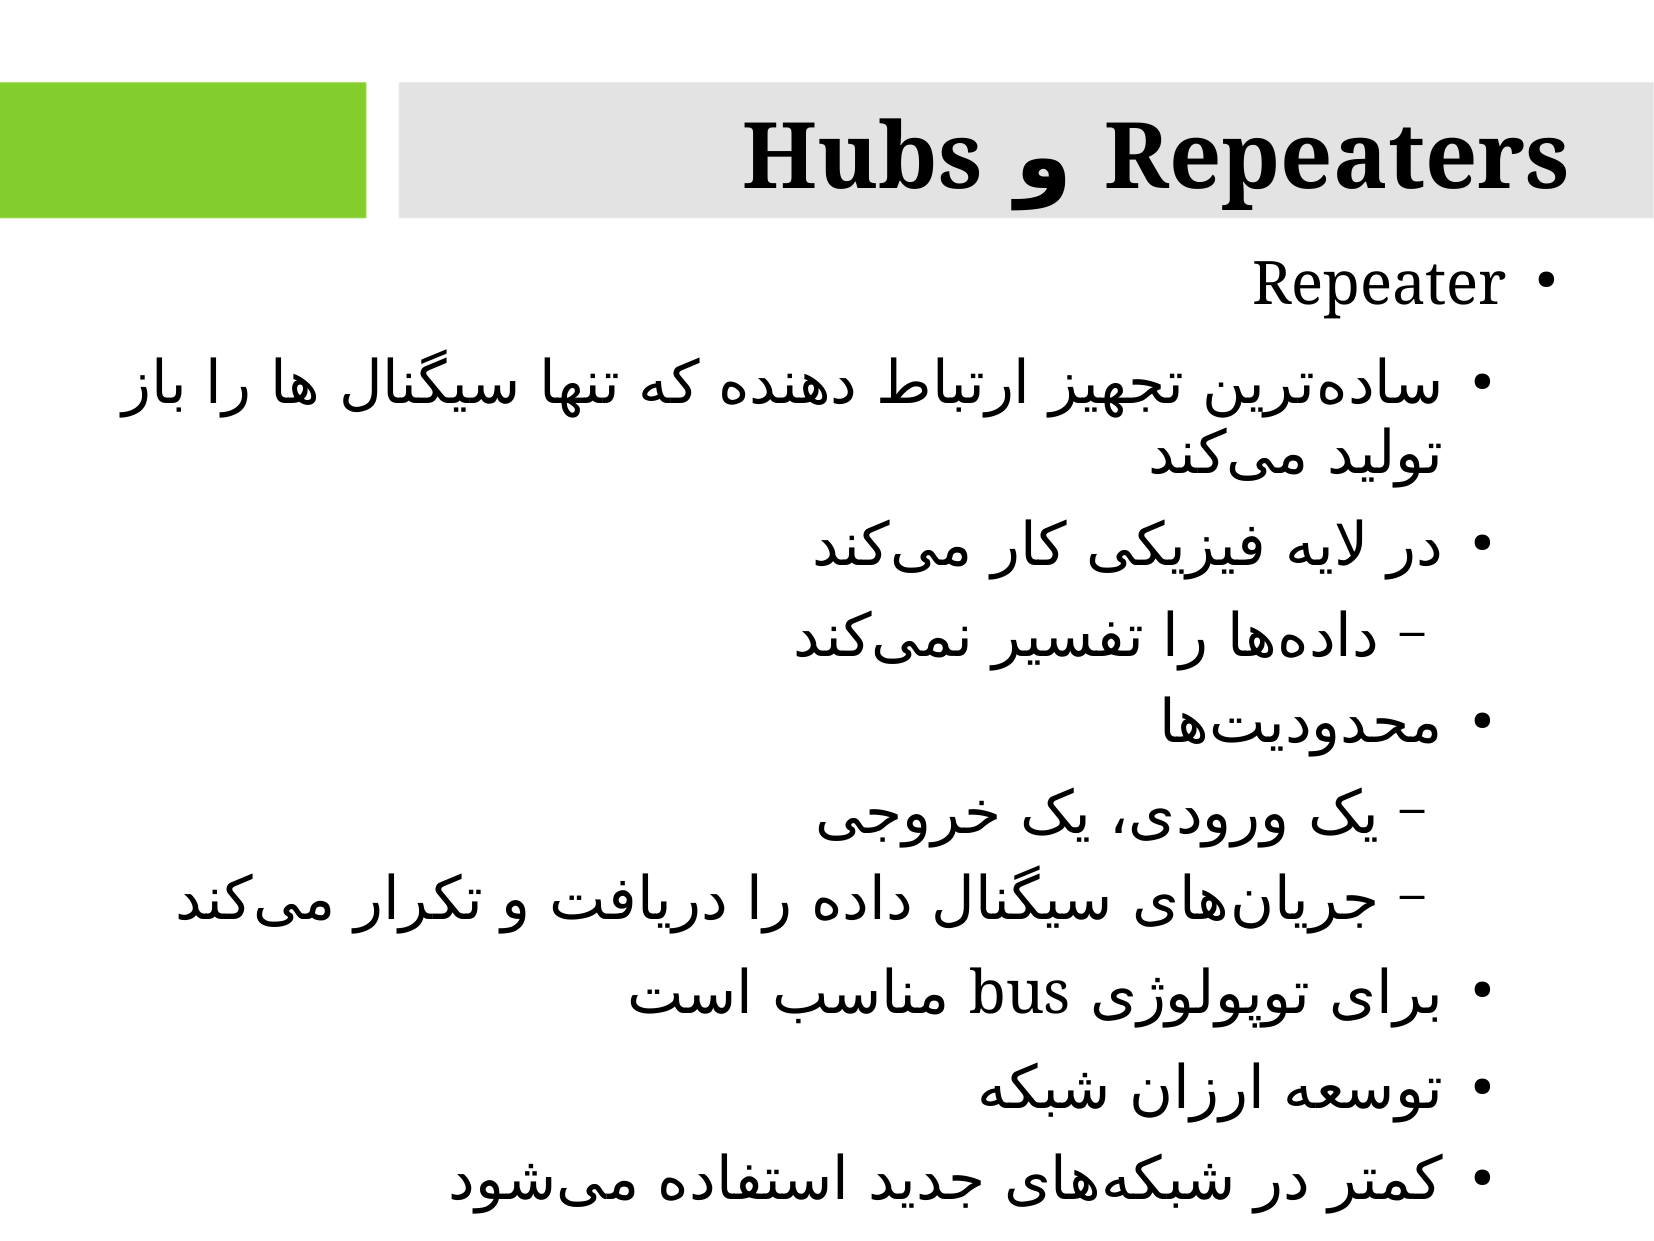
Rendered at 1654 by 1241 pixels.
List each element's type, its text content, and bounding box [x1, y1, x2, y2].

picture [0, 0, 1654, 1241]
title Repeaters و Hubs [82, 49, 1571, 240]
list Repeater ساده‌ترین تجهیز ارتباط دهنده که تنها سیگنال ها را باز تولید می‌کند در لایه فیزیکی کار می‌کند داده‌ها را تفسیر نمی‌کند محدودیت‌ها یک ورودی، یک خروجی جریان‌های سیگنال داده را دریافت و تکرار می‌کند برای توپولوژی bus مناسب است توسعه ارزان شبکه کمتر در شبکه‌های جدید استفاده می‌شود [82, 240, 1571, 1216]
